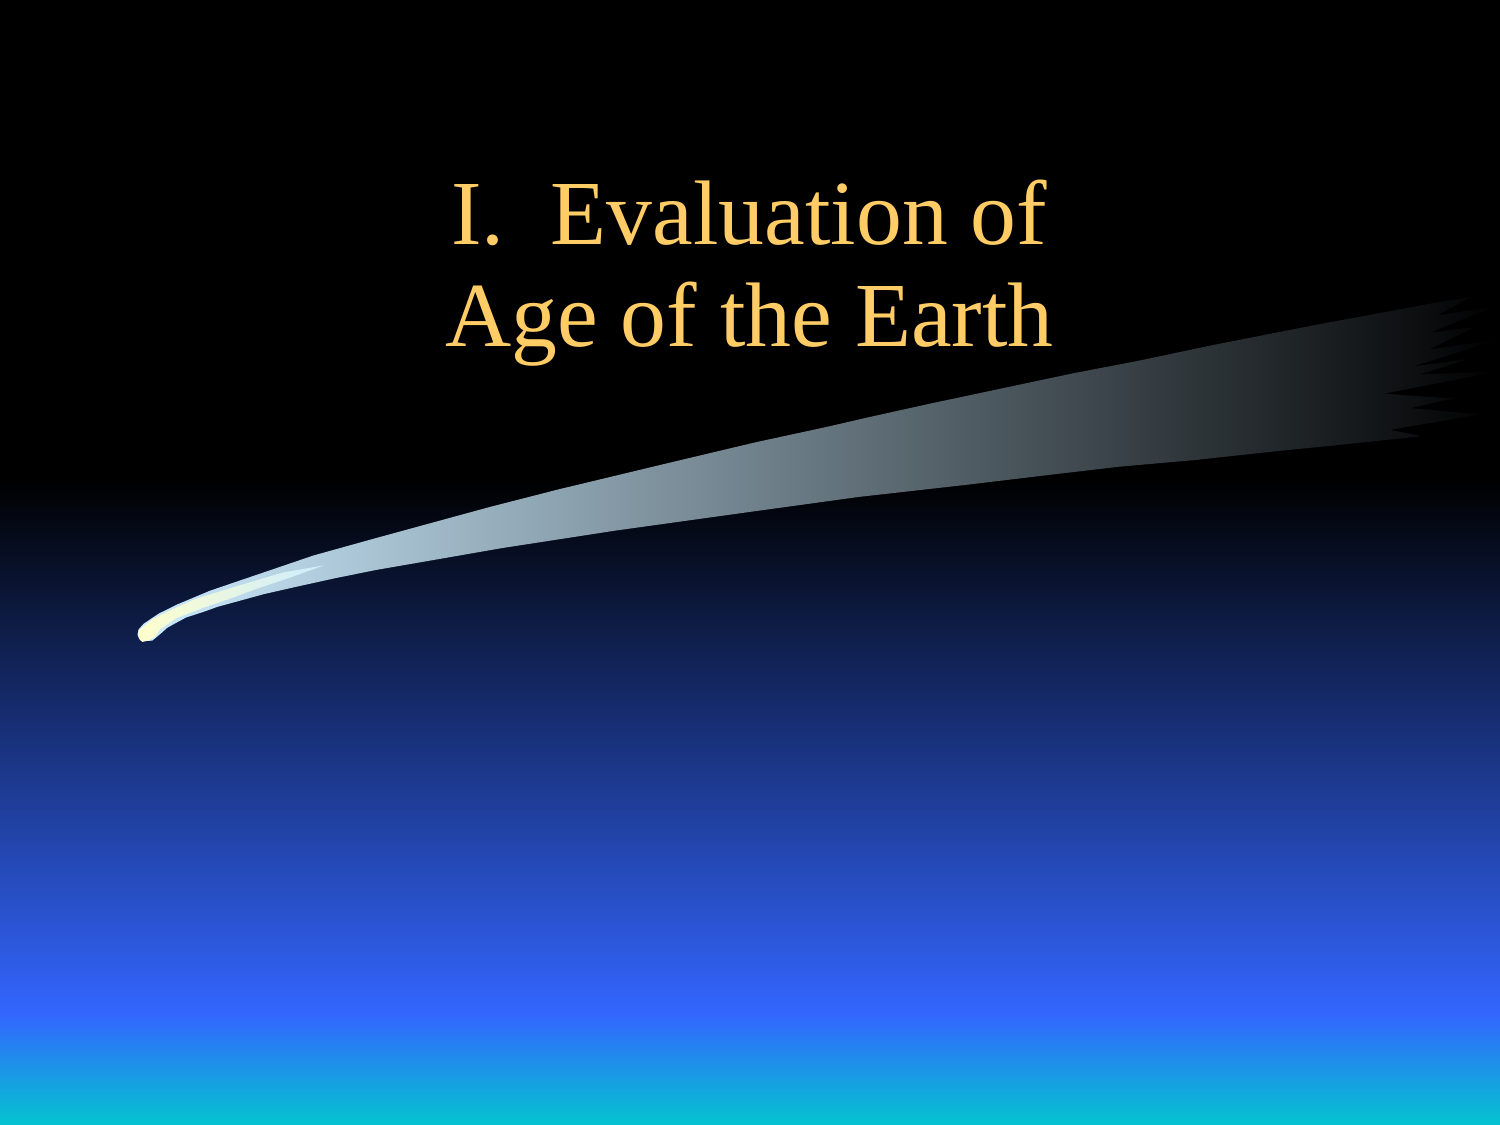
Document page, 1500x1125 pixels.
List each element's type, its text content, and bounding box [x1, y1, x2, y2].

title I. Evaluation of Age of the Earth [112, 155, 1388, 374]
